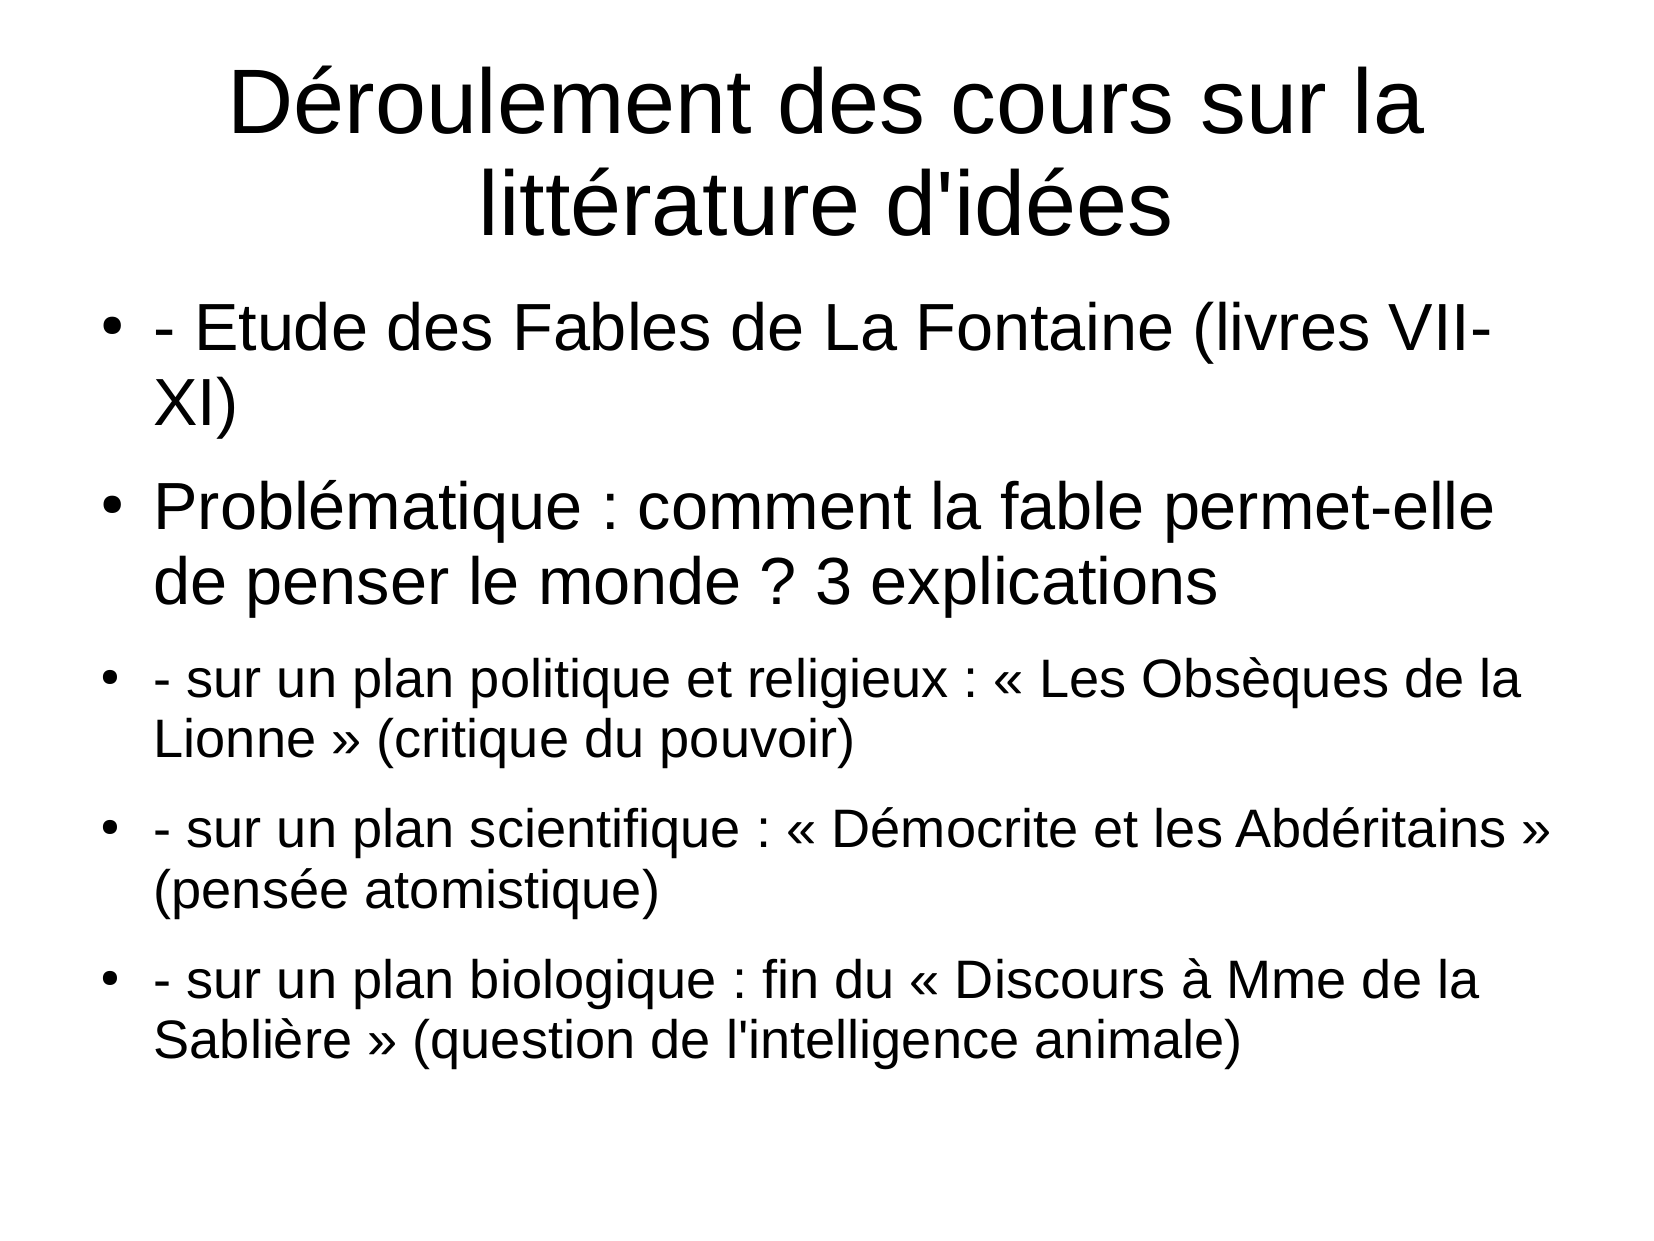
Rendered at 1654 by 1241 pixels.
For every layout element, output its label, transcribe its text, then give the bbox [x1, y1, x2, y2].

title Déroulement des cours sur la littérature d'idées [82, 49, 1571, 257]
list - Etude des Fables de La Fontaine (livres VII-XI) Problématique : comment la fable permet-elle de penser le monde ? 3 explications - sur un plan politique et religieux : « Les Obsèques de la Lionne » (critique du pouvoir) - sur un plan scientifique : « Démocrite et les Abdéritains » (pensée atomistique) - sur un plan biologique : fin du « Discours à Mme de la Sablière » (question de l'intelligence animale) [82, 290, 1571, 1109]
